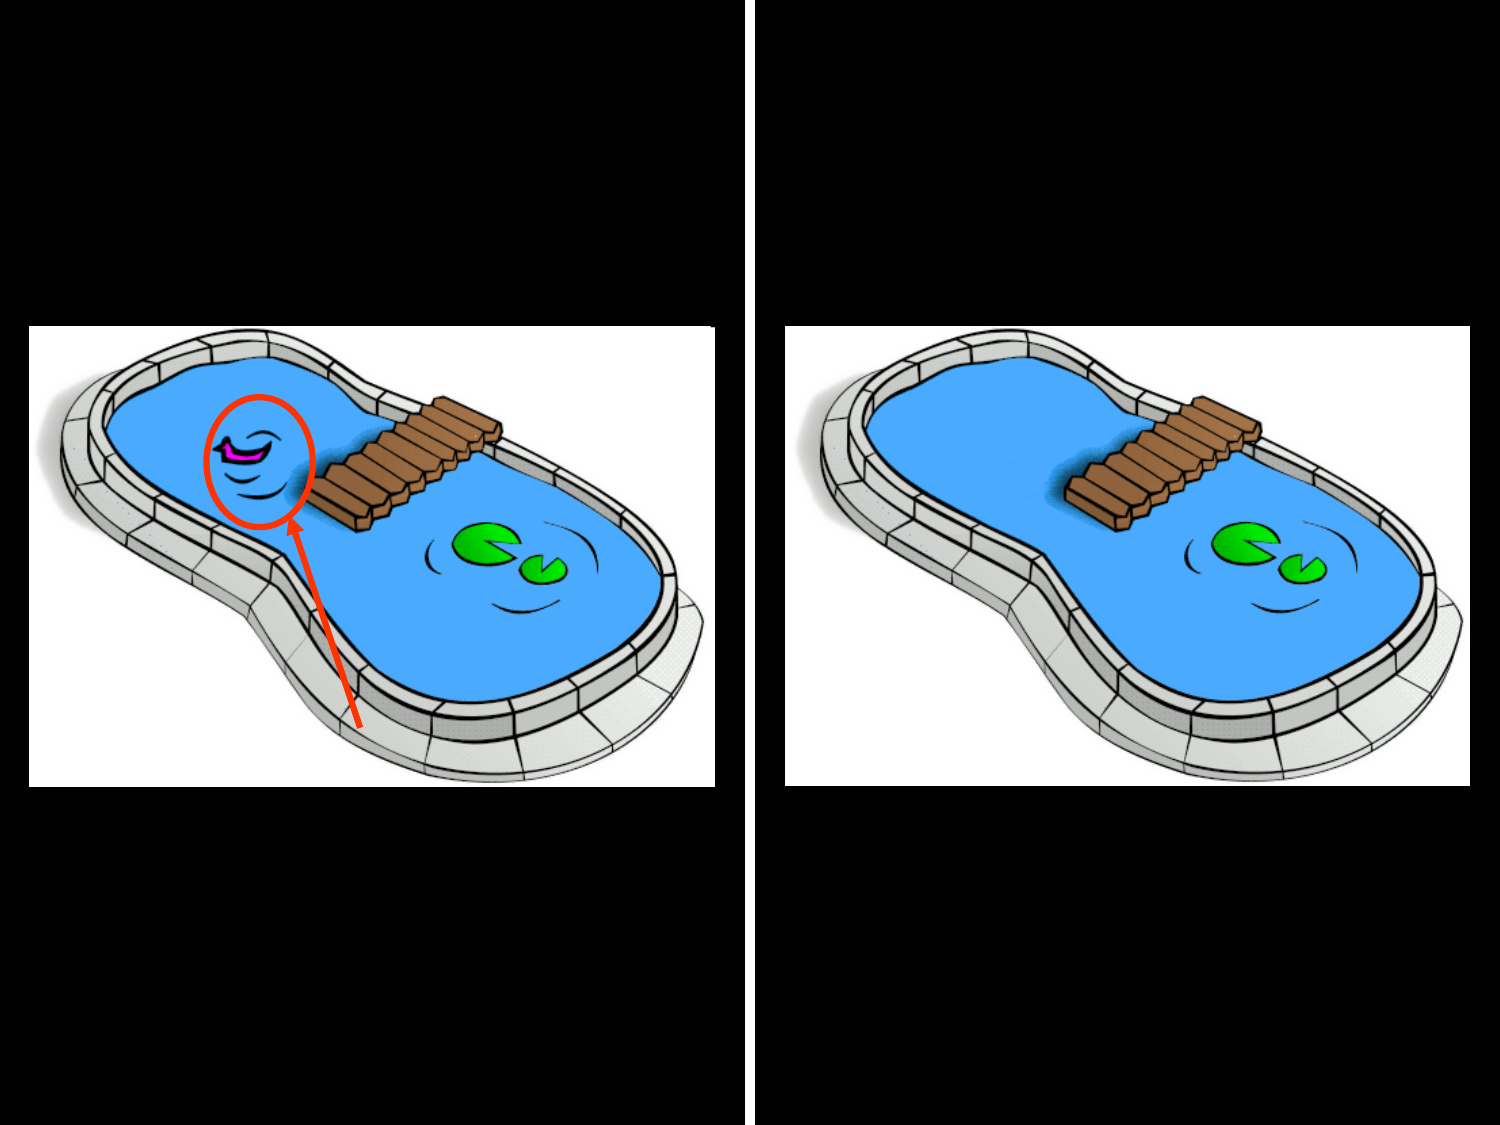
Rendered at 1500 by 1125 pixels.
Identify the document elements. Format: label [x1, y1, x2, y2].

picture [29, 326, 715, 787]
picture [785, 326, 1470, 786]
